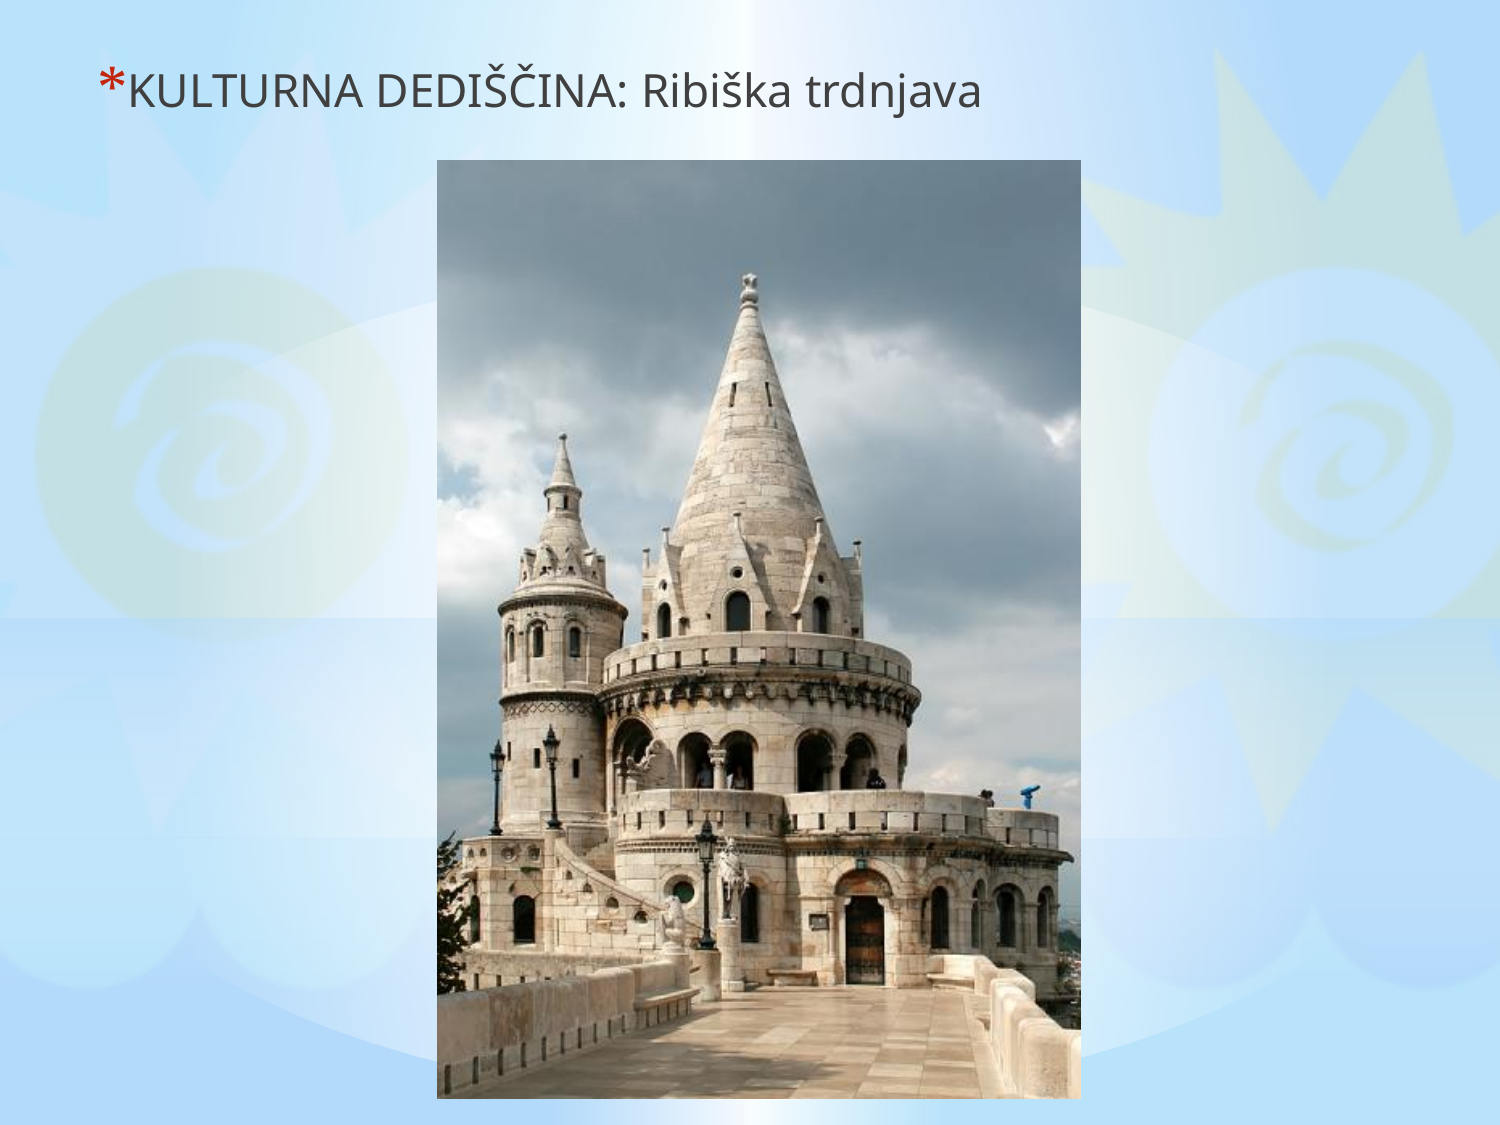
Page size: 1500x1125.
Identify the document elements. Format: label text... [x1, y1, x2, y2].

picture [437, 160, 1081, 1099]
list KULTURNA DEDIŠČINA: Ribiška trdnjava [75, 54, 1425, 1094]
